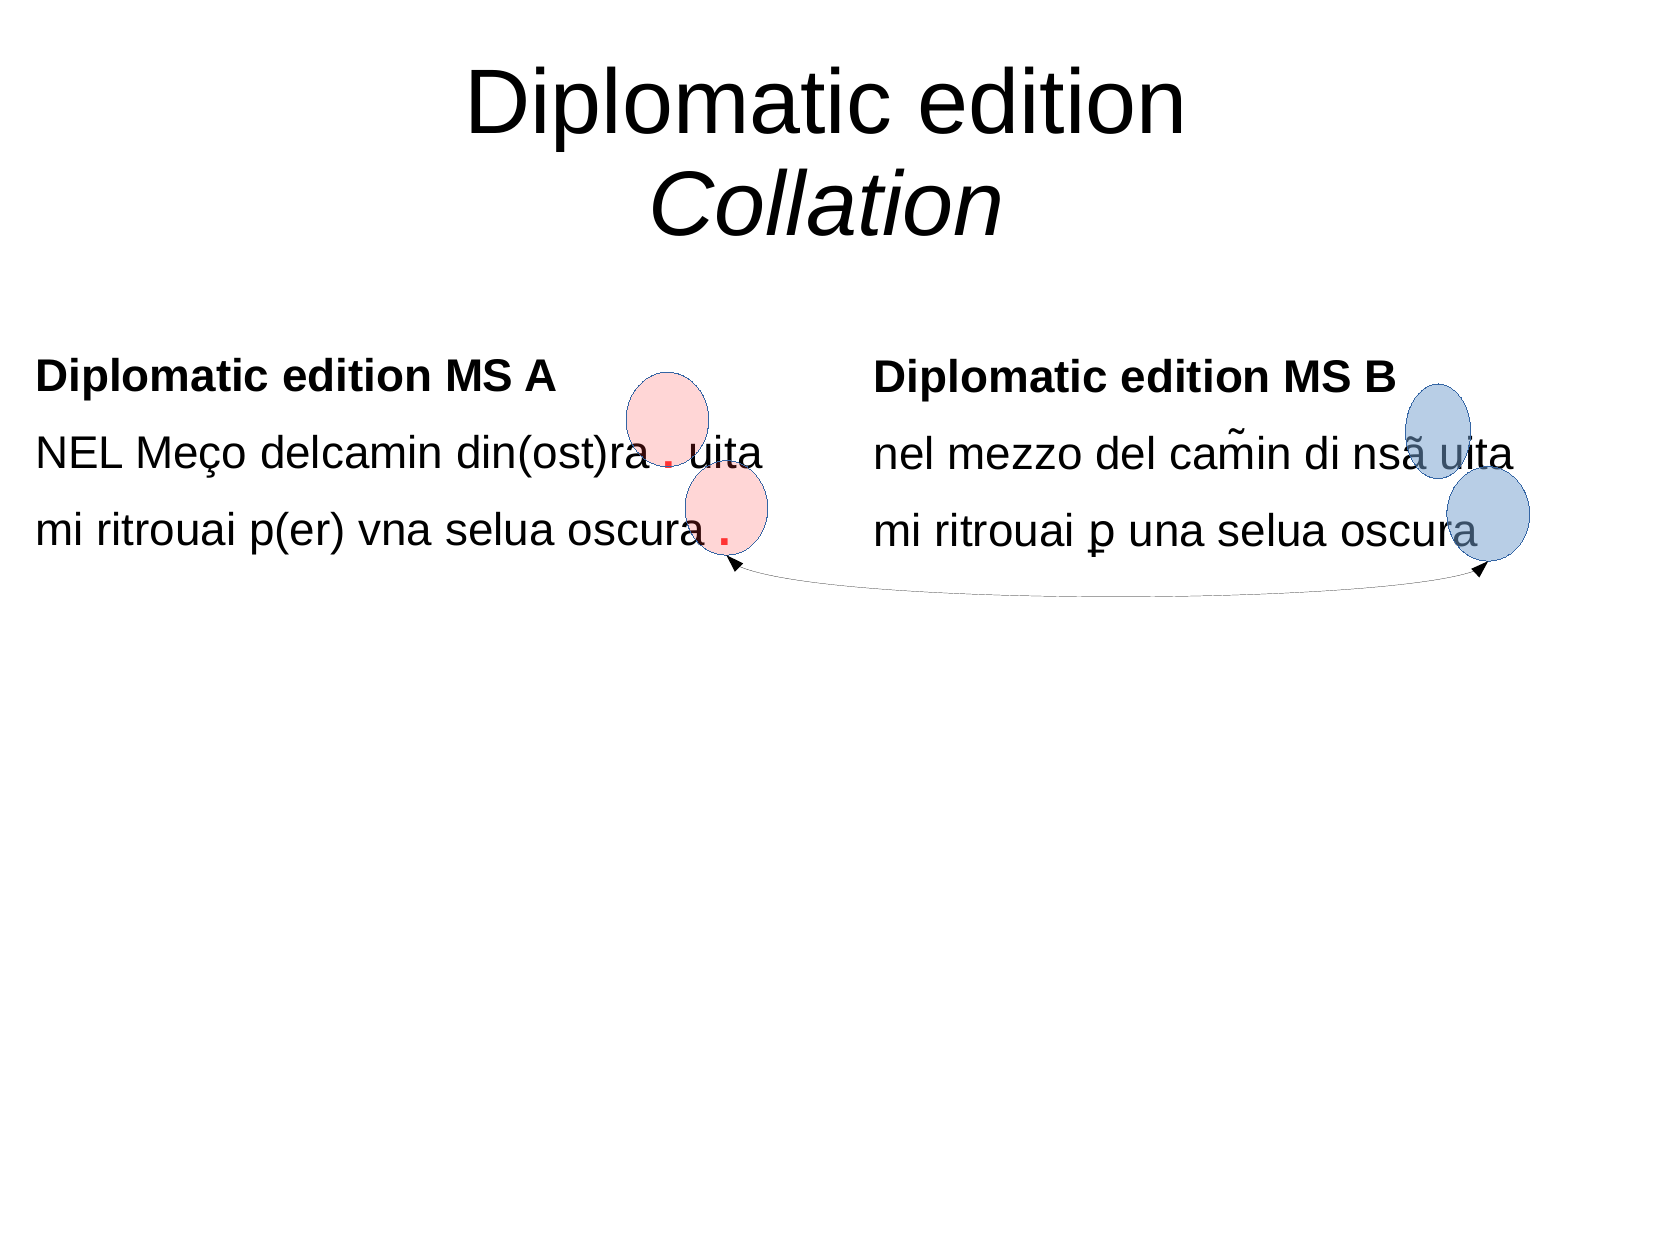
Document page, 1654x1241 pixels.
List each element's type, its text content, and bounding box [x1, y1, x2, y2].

text_box [685, 460, 768, 556]
text_box [1405, 383, 1471, 479]
text_box [1446, 466, 1530, 562]
text_box [626, 372, 709, 467]
title Diplomatic edition Collation [82, 49, 1571, 257]
list Diplomatic edition MS B nel mezzo del cam̃in di nsã uita mi ritrouai ꝑ una selua oscura [874, 325, 1642, 603]
list Diplomatic edition MS A NEL Meço delcamin din(ost)ra . uita mi ritrouai p(er) vna selua oscura . [35, 324, 857, 649]
